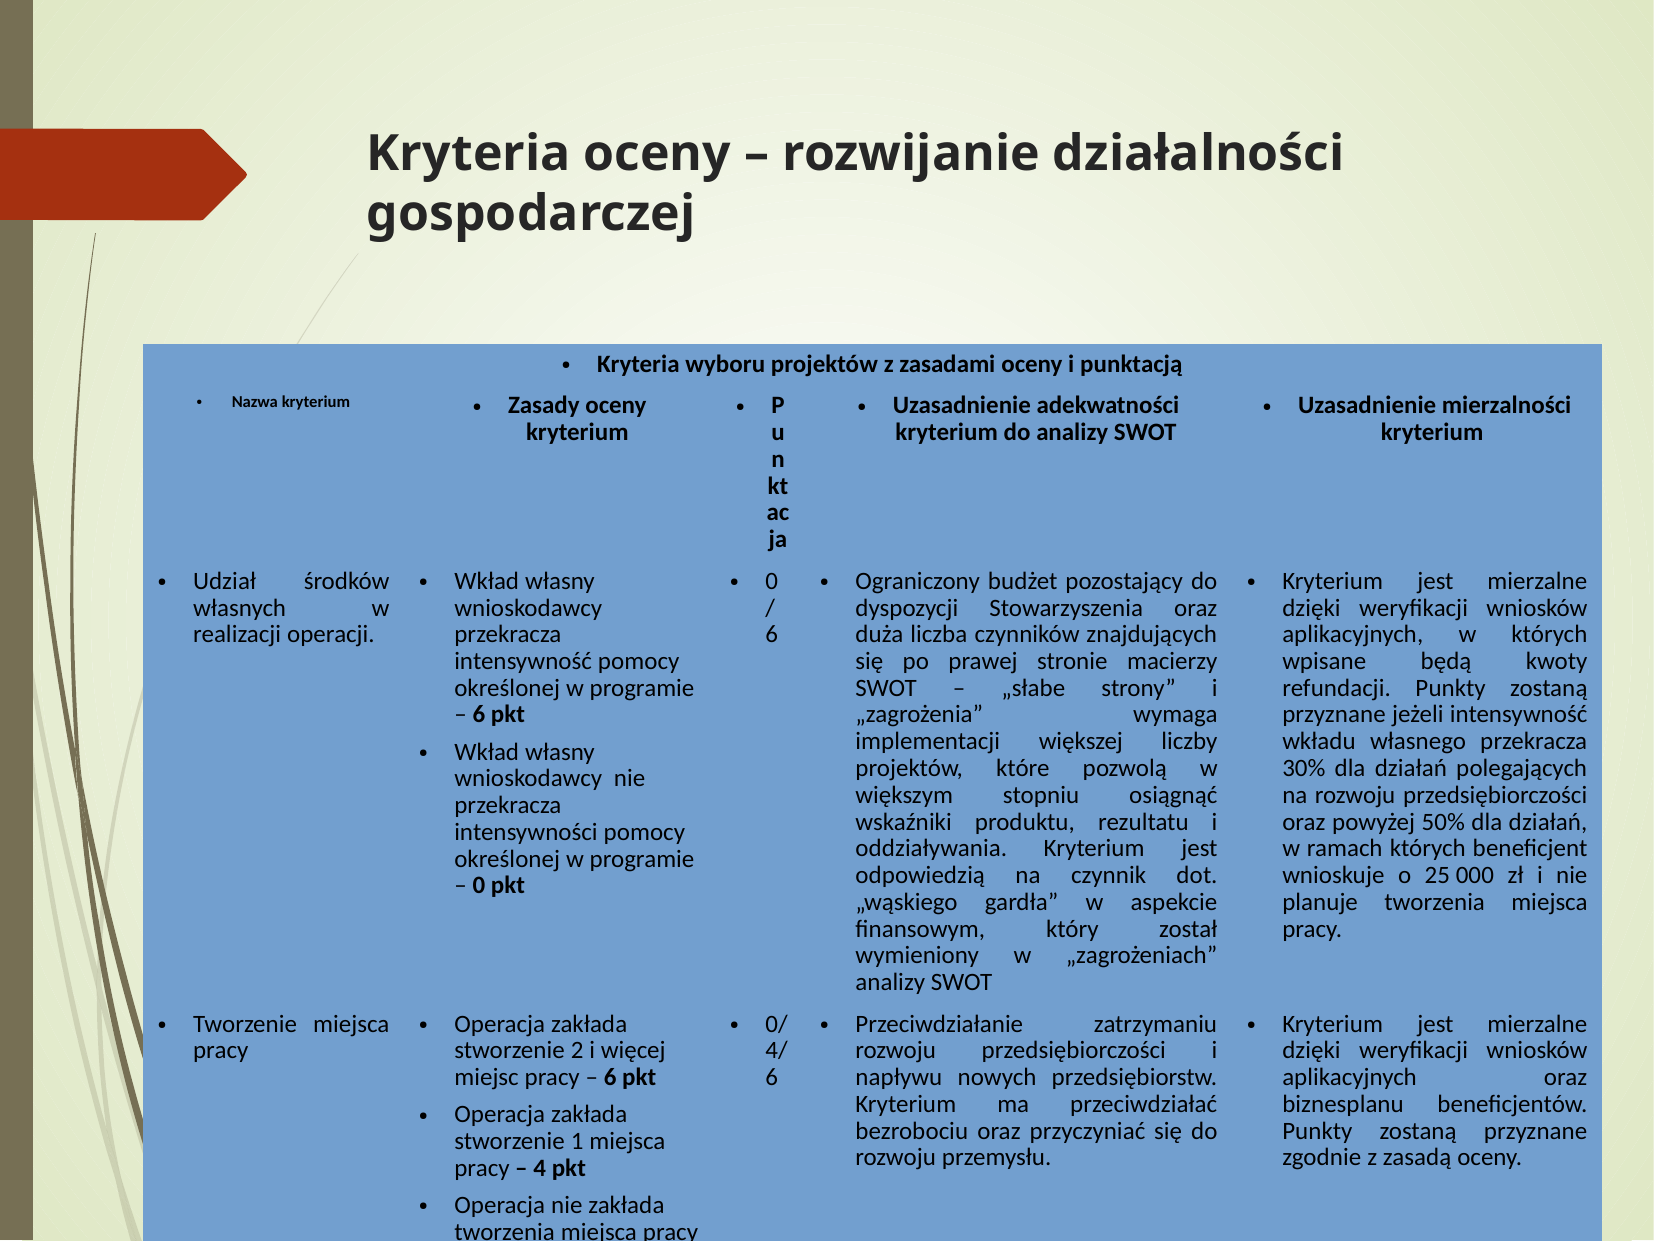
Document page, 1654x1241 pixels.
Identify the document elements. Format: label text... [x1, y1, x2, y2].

table_cell Ograniczony budżet pozostający do dyspozycji Stowarzyszenia oraz duża liczba czynników znajdujących się po prawej stronie macierzy SWOT – „słabe strony” i „zagrożenia” wymaga implementacji większej liczby projektów, które pozwolą w większym stopniu osiągnąć wskaźniki produktu, rezultatu i oddziaływania. Kryterium jest odpowiedzią na czynnik dot. „wąskiego gardła” w aspekcie finansowym, który został wymieniony w „zagrożeniach” analizy SWOT [805, 561, 1232, 1004]
table_cell Kryterium jest mierzalne dzięki weryfikacji wniosków aplikacyjnych, w których wpisane będą kwoty refundacji. Punkty zostaną przyznane jeżeli intensywność wkładu własnego przekracza 30% dla działań polegających na rozwoju przedsiębiorczości oraz powyżej 50% dla działań, w ramach których beneficjent wnioskuje o 25 000 zł i nie planuje tworzenia miejsca pracy. [1232, 561, 1602, 1004]
table_cell 0 / 6 [715, 561, 805, 1004]
table_cell Kryterium jest mierzalne dzięki weryfikacji wniosków aplikacyjnych oraz biznesplanu beneficjentów. Punkty zostaną przyznane zgodnie z zasadą oceny. [1232, 1004, 1602, 1241]
title Kryteria oceny – rozwijanie działalności gospodarczej [351, 112, 1544, 344]
table_cell Operacja zakłada stworzenie 2 i więcej miejsc pracy – 6 pkt Operacja zakłada stworzenie 1 miejsca pracy – 4 pkt Operacja nie zakłada tworzenia miejsca pracy – 0 pkt [404, 1004, 715, 1241]
table_header Kryteria wyboru projektów z zasadami oceny i punktacją [143, 344, 1602, 386]
table_cell Nazwa kryterium [143, 386, 404, 561]
table_cell Punktacja [715, 386, 805, 561]
table_cell Tworzenie miejsca pracy [143, 1004, 404, 1241]
table_cell 0/4/6 [715, 1004, 805, 1241]
table_cell Udział środków własnych w realizacji operacji. [143, 561, 404, 1004]
table_cell Wkład własny wnioskodawcy przekracza intensywność pomocy określonej w programie – 6 pkt Wkład własny wnioskodawcy nie przekracza intensywności pomocy określonej w programie – 0 pkt [404, 561, 715, 1004]
table_cell Przeciwdziałanie zatrzymaniu rozwoju przedsiębiorczości i napływu nowych przedsiębiorstw. Kryterium ma przeciwdziałać bezrobociu oraz przyczyniać się do rozwoju przemysłu. [805, 1004, 1232, 1241]
table_cell Zasady oceny kryterium [404, 386, 715, 561]
table_cell Uzasadnienie mierzalności kryterium [1232, 386, 1602, 561]
table_cell Uzasadnienie adekwatności kryterium do analizy SWOT [805, 386, 1232, 561]
